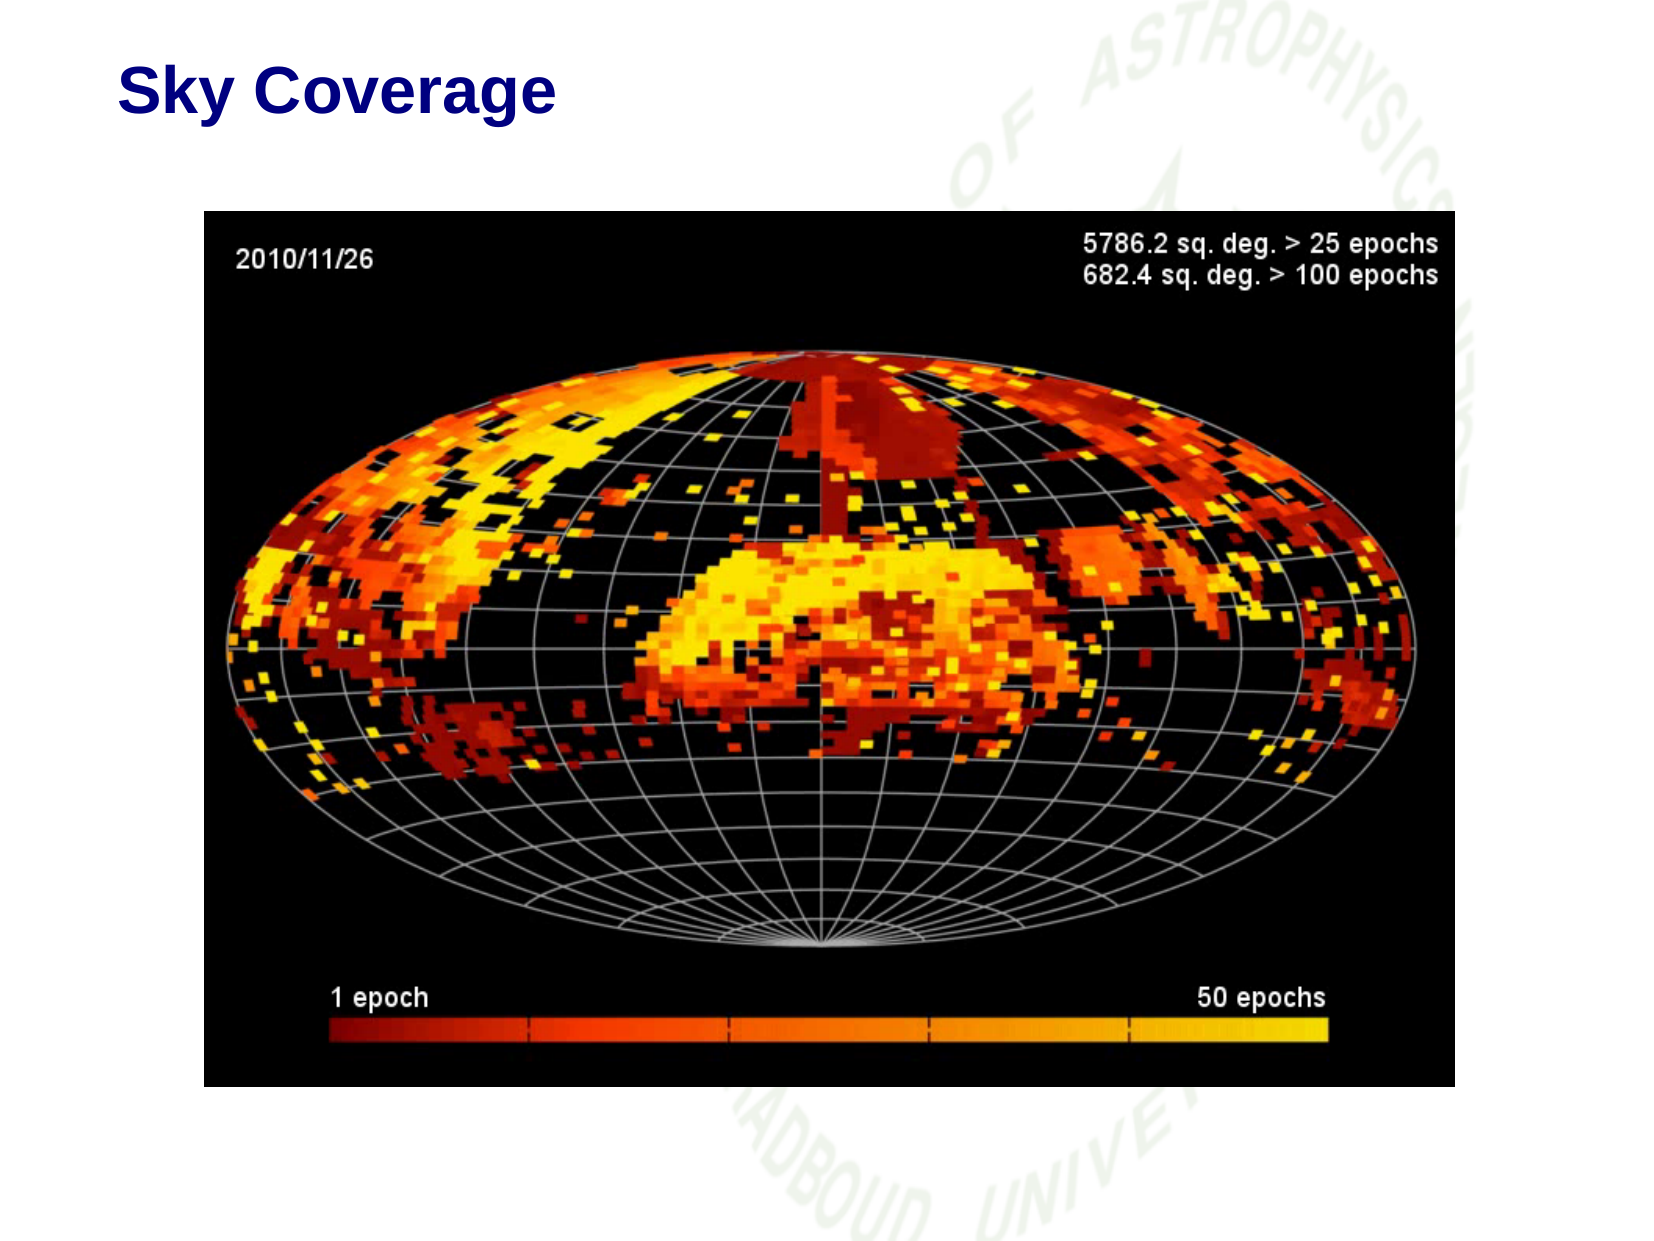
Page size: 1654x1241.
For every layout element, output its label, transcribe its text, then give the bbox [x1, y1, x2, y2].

picture [0, 0, 1654, 1241]
text_box Sky Coverage [102, 45, 1410, 135]
